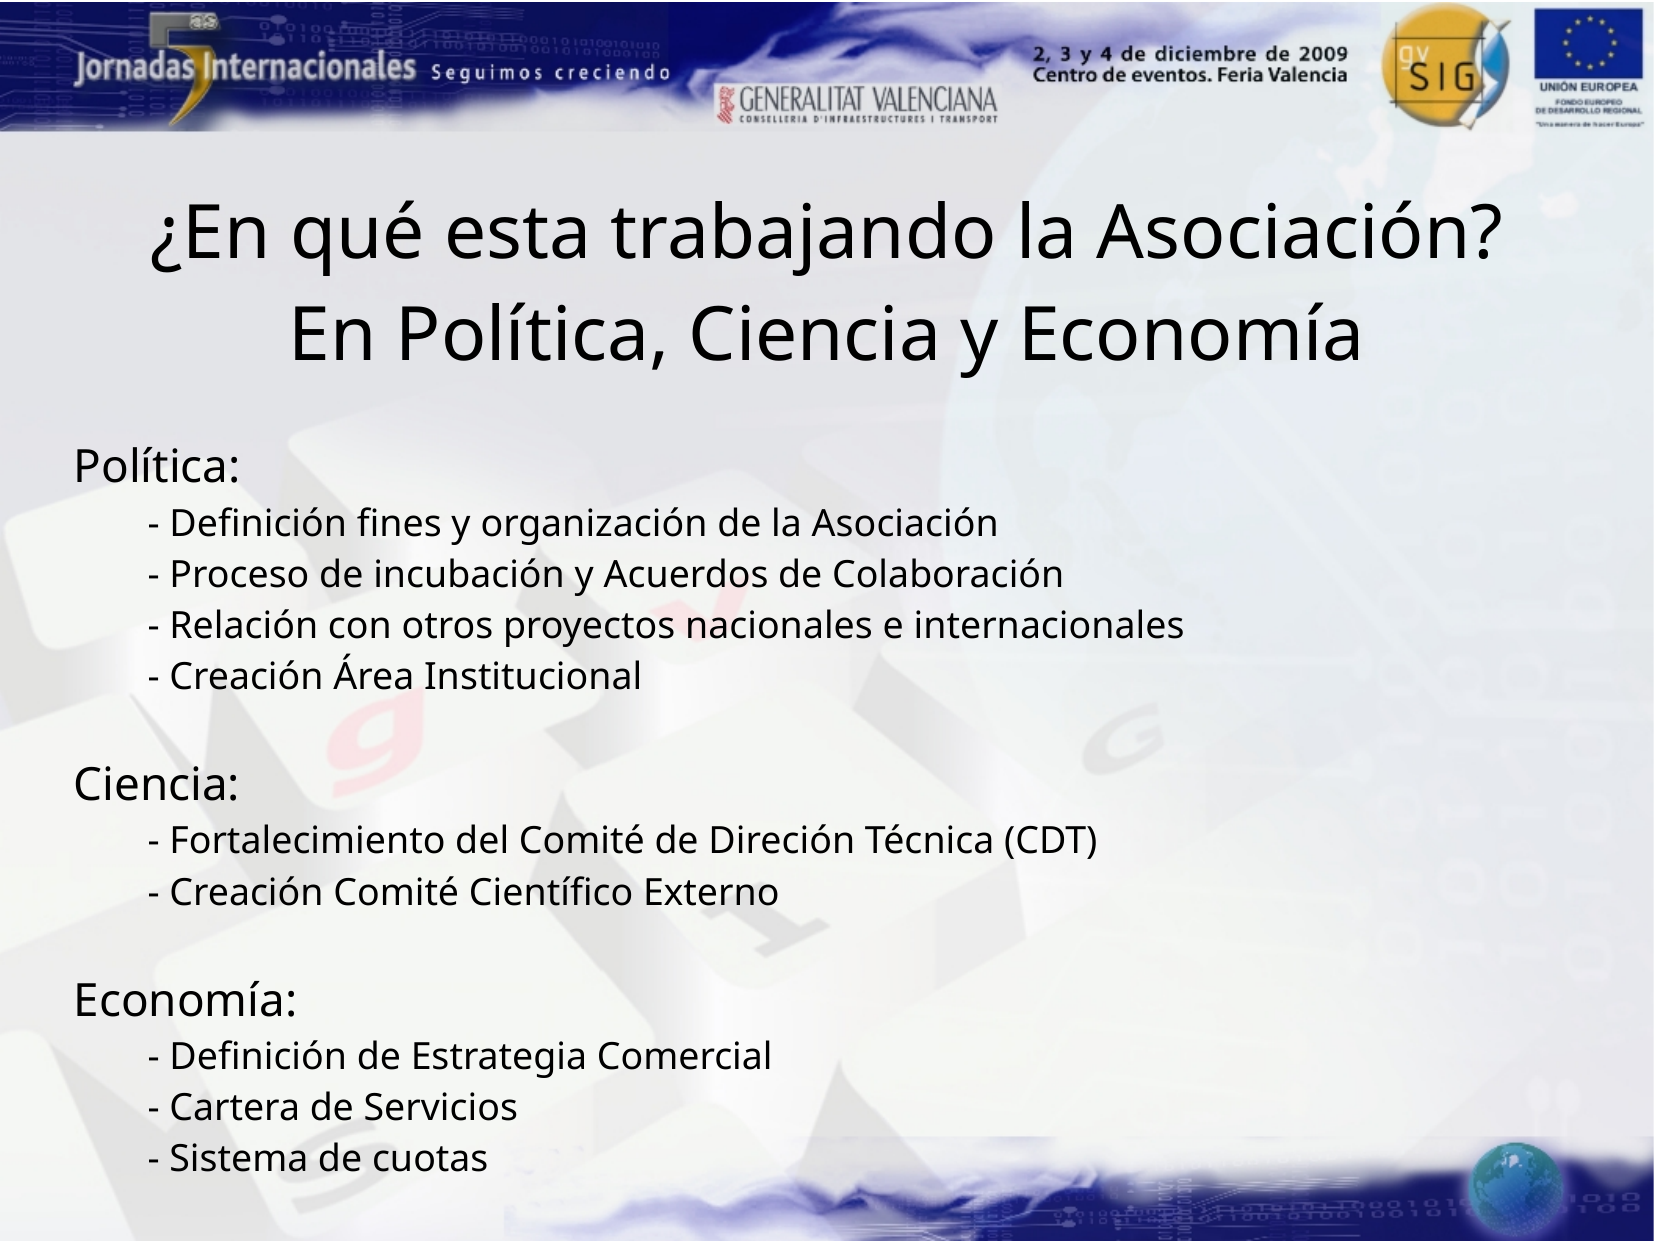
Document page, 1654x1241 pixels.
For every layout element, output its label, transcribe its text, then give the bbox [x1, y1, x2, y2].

picture [0, 2, 1654, 1241]
text_box ¿En qué esta trabajando la Asociación? En Política, Ciencia y Economía Política: - Definición fines y organización de la Asociación - Proceso de incubación y Acuerdos de Colaboración - Relación con otros proyectos nacionales e internacionales - Creación Área Institucional Ciencia: - Fortalecimiento del Comité de Direción Técnica (CDT) - Creación Comité Científico Externo Economía: - Definición de Estrategia Comercial - Cartera de Servicios - Sistema de cuotas [59, 170, 1595, 1091]
